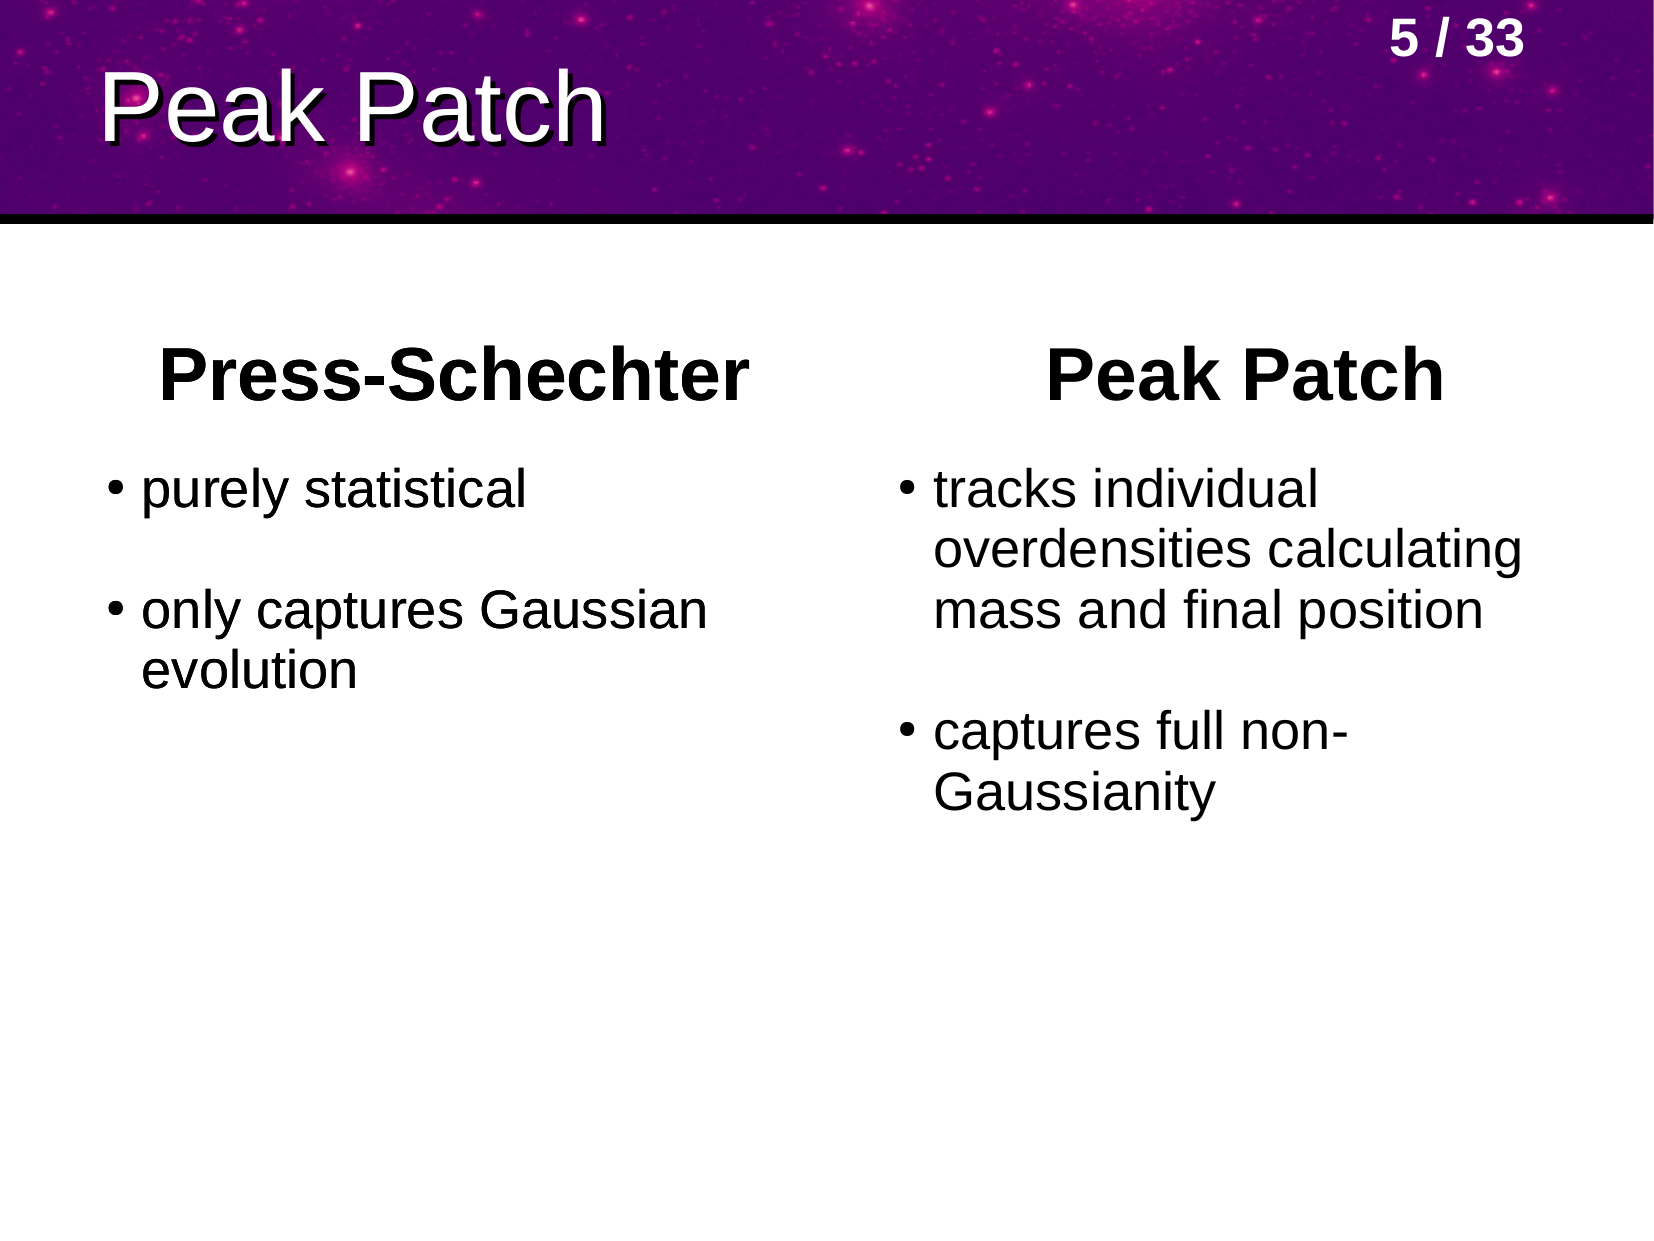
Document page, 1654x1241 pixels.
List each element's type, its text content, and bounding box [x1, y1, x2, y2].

text_box Press-Schechter purely statistical only captures Gaussian evolution [106, 332, 768, 851]
text_box Peak Patch [82, 44, 1264, 171]
picture [0, 0, 1654, 214]
text_box <number> / 33 [1375, 0, 1654, 77]
text_box Peak Patch tracks individual overdensities calculating mass and final position captures full non-Gaussianity [897, 332, 1560, 851]
